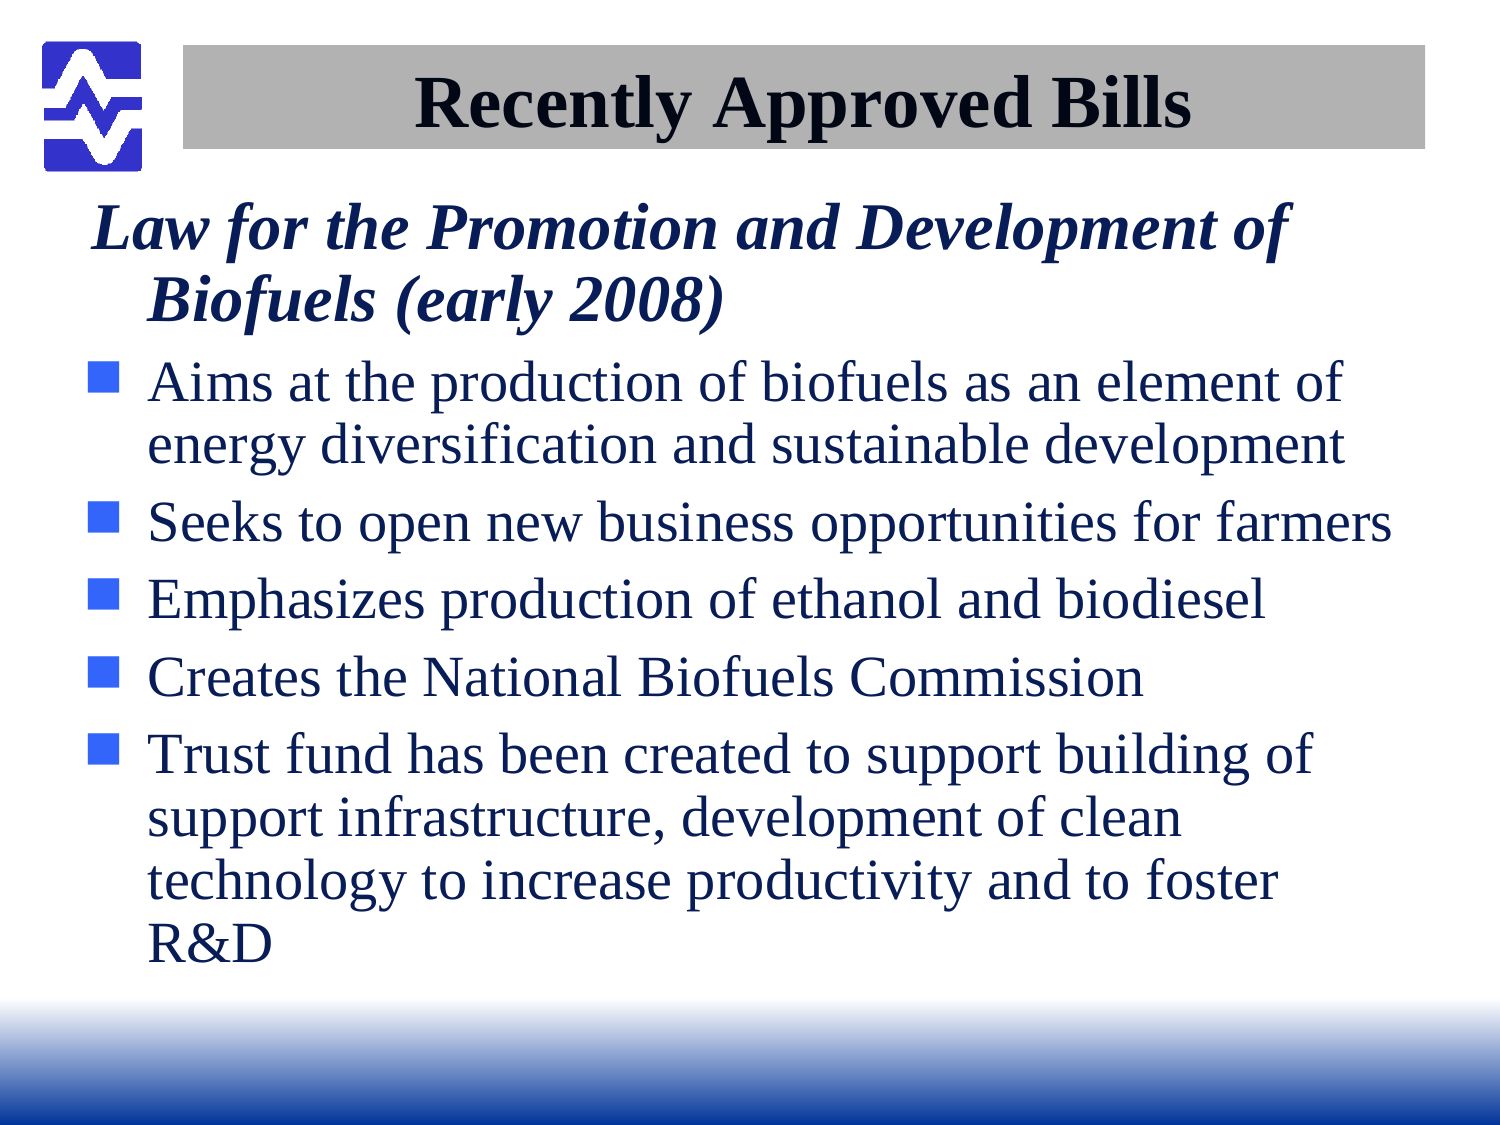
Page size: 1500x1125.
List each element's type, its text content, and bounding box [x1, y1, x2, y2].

title Recently Approved Bills [183, 45, 1426, 149]
list Law for the Promotion and Development of Biofuels (early 2008) Aims at the production of biofuels as an element of energy diversification and sustainable development Seeks to open new business opportunities for farmers Emphasizes production of ethanol and biodiesel Creates the National Biofuels Commission Trust fund has been created to support building of support infrastructure, development of clean technology to increase productivity and to foster R&D [76, 184, 1425, 1059]
